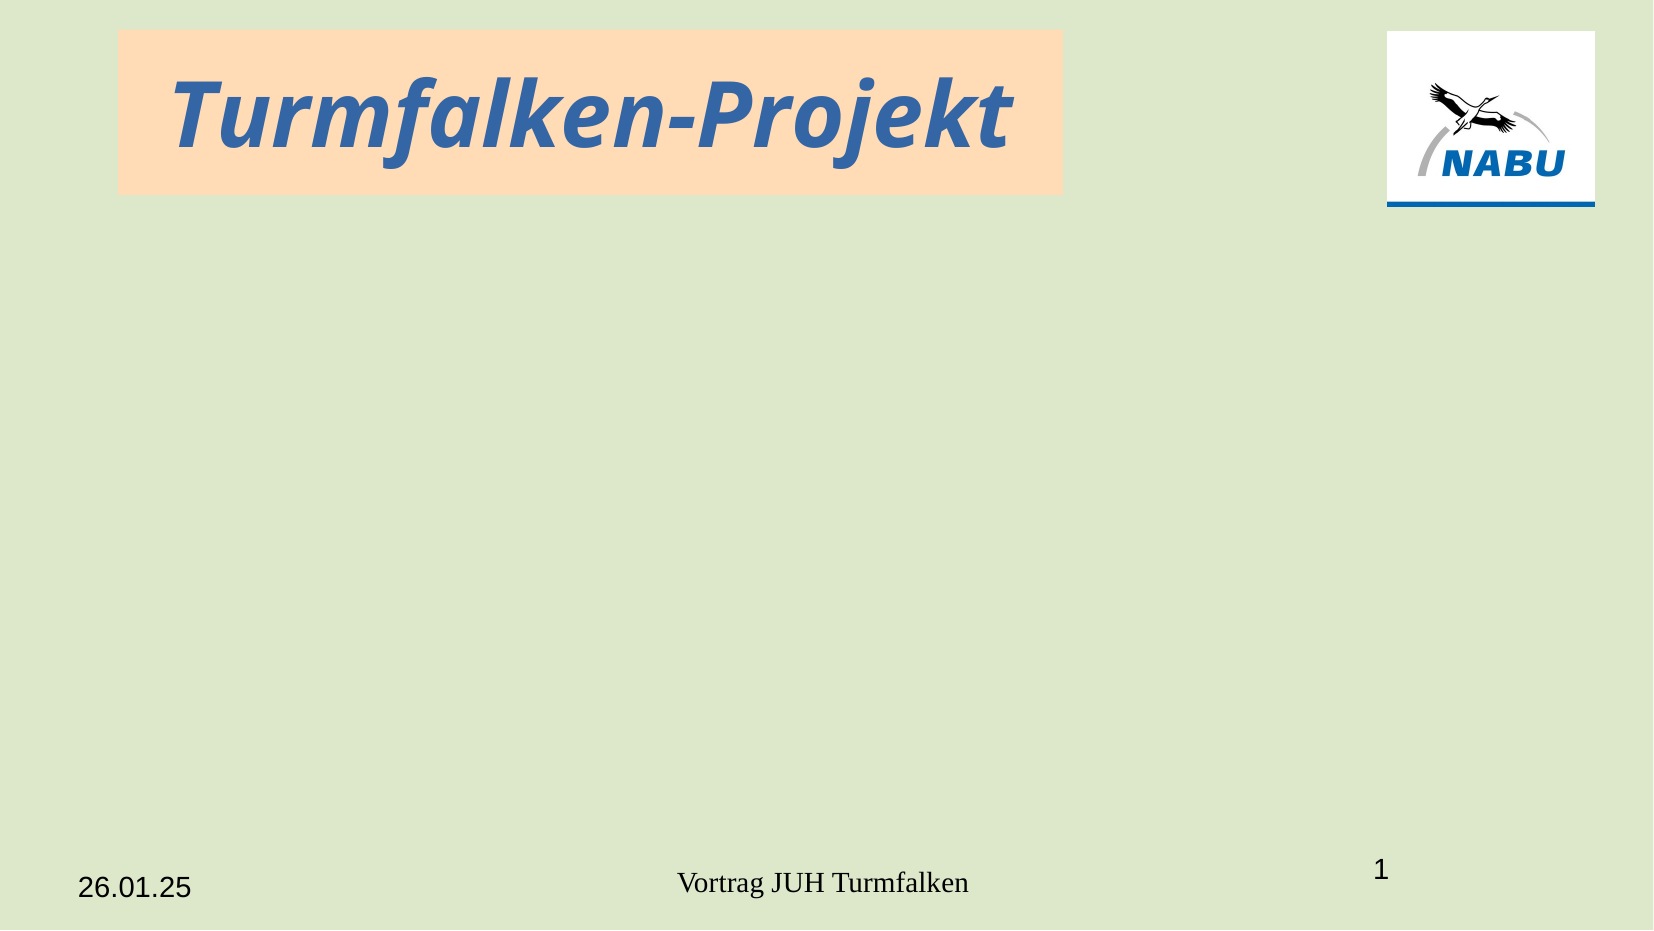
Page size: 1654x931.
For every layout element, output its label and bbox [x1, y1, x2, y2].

picture [1387, 31, 1595, 207]
